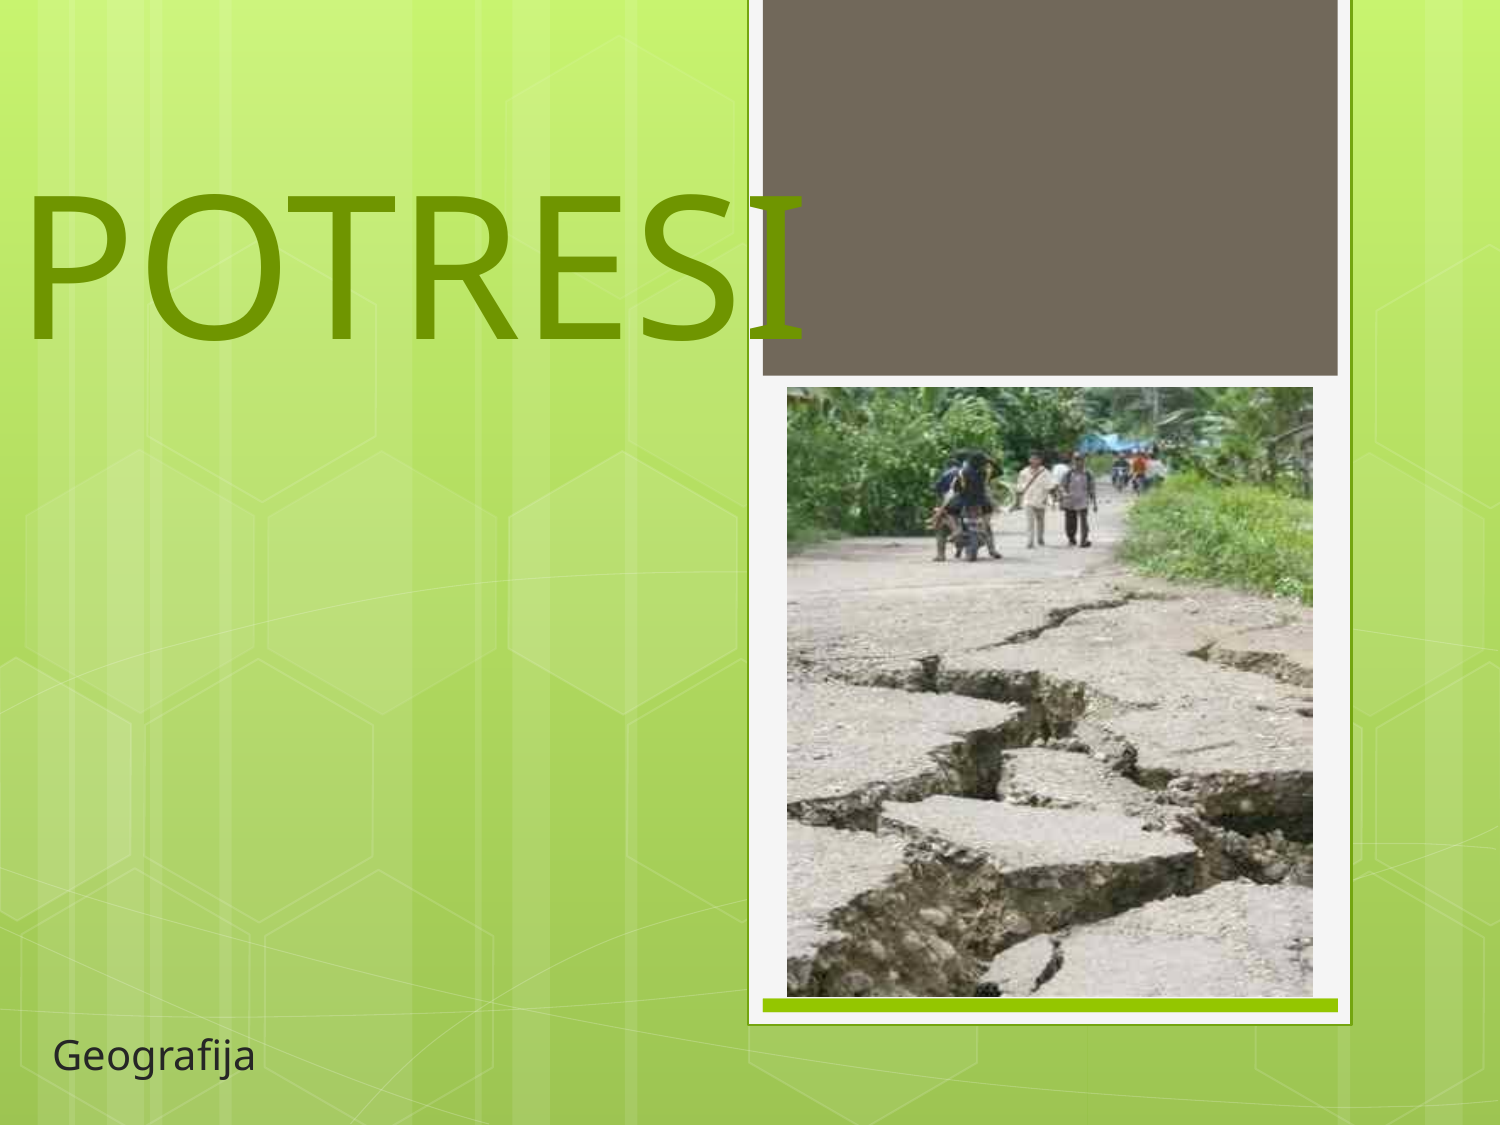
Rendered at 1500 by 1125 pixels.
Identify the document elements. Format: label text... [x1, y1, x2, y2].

title POTRESI [0, 146, 1275, 388]
subtitle Geografija [37, 962, 500, 1125]
picture [787, 387, 1313, 997]
